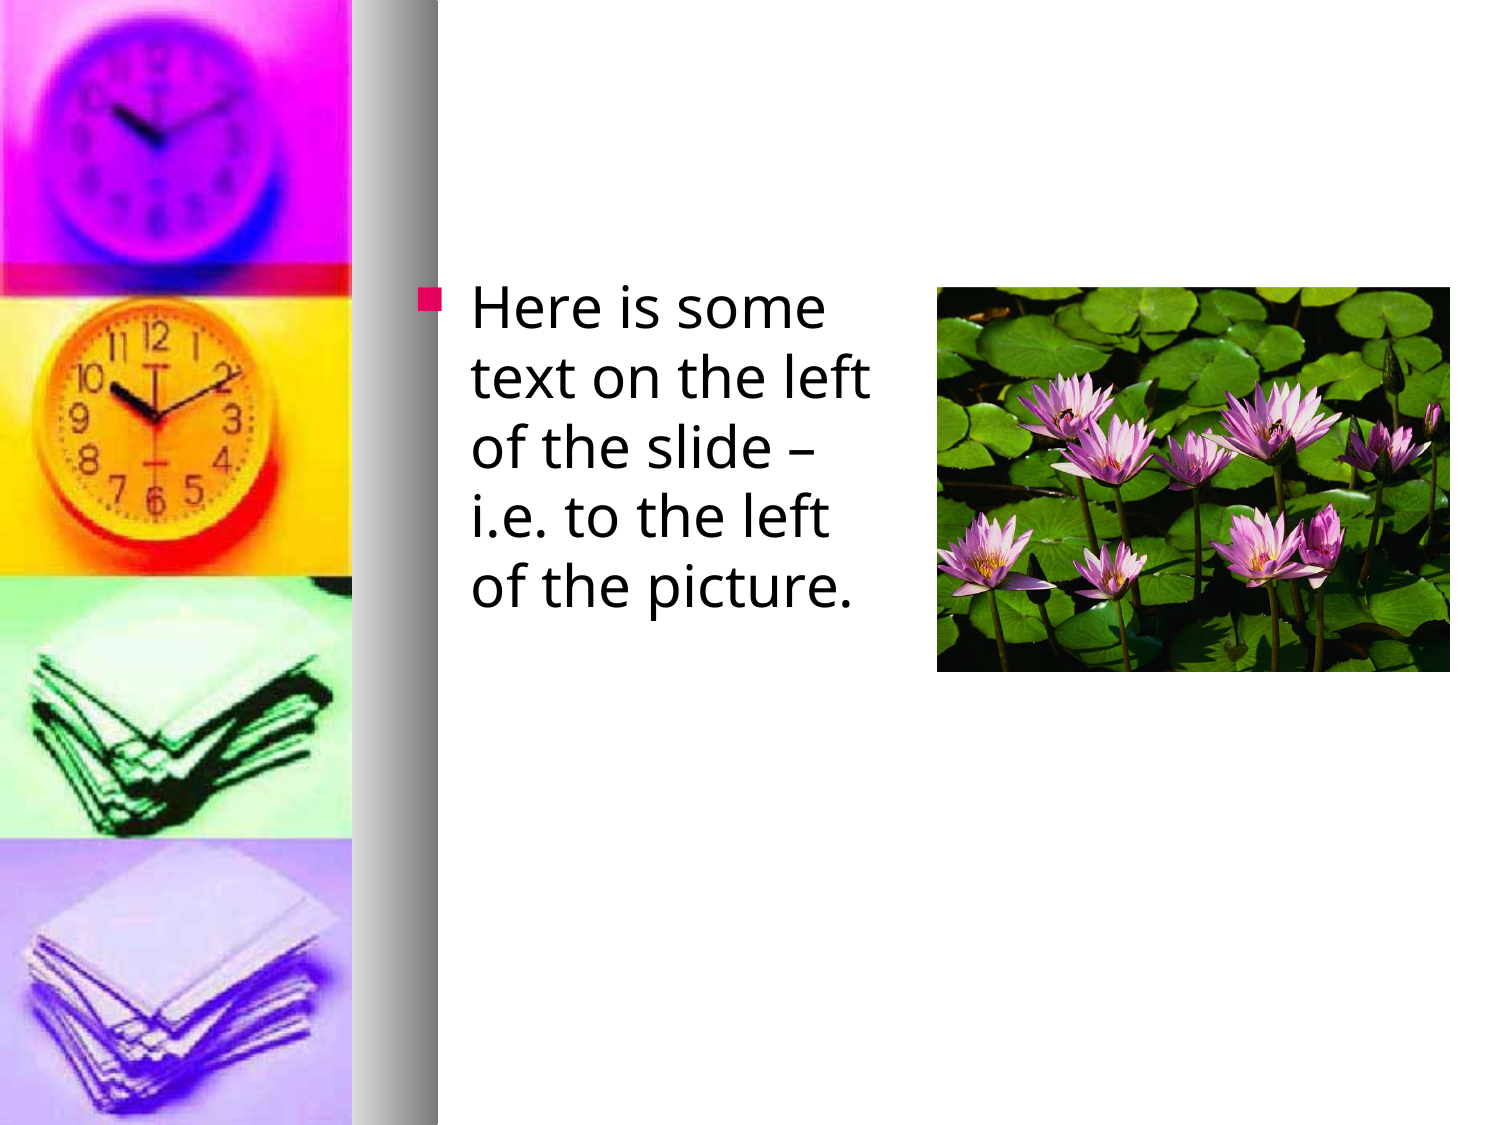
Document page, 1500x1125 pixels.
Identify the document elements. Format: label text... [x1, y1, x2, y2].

picture [0, 0, 352, 1125]
text_box [937, 287, 1450, 672]
list Here is some text on the left of the slide – i.e. to the left of the picture. [399, 262, 913, 1000]
